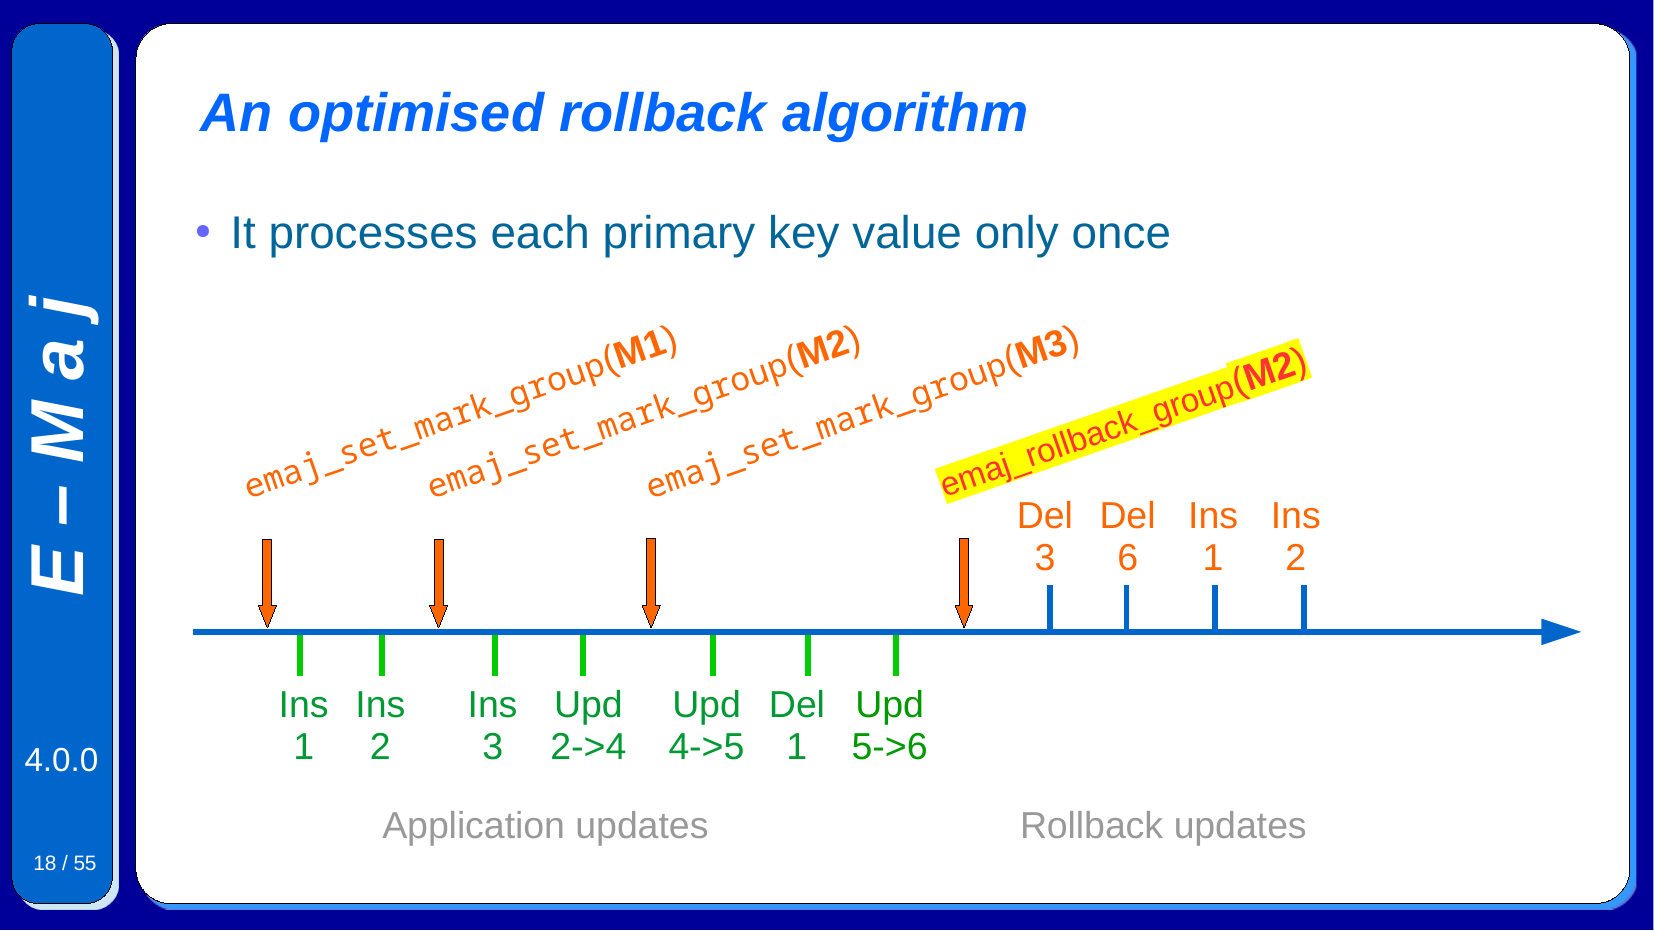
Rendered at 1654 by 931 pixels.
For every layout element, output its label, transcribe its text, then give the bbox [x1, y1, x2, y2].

text_box Rollback updates [1005, 796, 1428, 854]
text_box Upd 2->4 [535, 676, 653, 777]
list It processes each primary key value only once [177, 206, 1587, 827]
title An optimised rollback algorithm [200, 34, 1575, 191]
text_box Upd 5->6 [836, 676, 962, 777]
text_box Upd 4->5 [653, 676, 779, 777]
text_box [955, 538, 973, 628]
text_box [642, 538, 661, 628]
text_box emaj_rollback_group(M2) [917, 313, 1369, 530]
text_box Ins 2 [1256, 487, 1347, 588]
text_box Ins 1 [1187, 487, 1256, 588]
text_box [258, 539, 277, 628]
text_box emaj_set_mark_group(M2) [403, 302, 887, 530]
text_box Del 6 [1084, 487, 1187, 588]
text_box Del 1 [779, 676, 836, 777]
text_box emaj_set_mark_group(M1) [220, 302, 700, 530]
text_box Ins 2 [340, 676, 432, 777]
text_box Ins 1 [263, 676, 340, 777]
text_box Application updates [367, 796, 805, 854]
text_box Ins 3 [452, 676, 535, 777]
text_box [429, 539, 448, 628]
text_box Del 3 [1002, 487, 1084, 588]
text_box emaj_set_mark_group(M3) [622, 302, 1105, 530]
